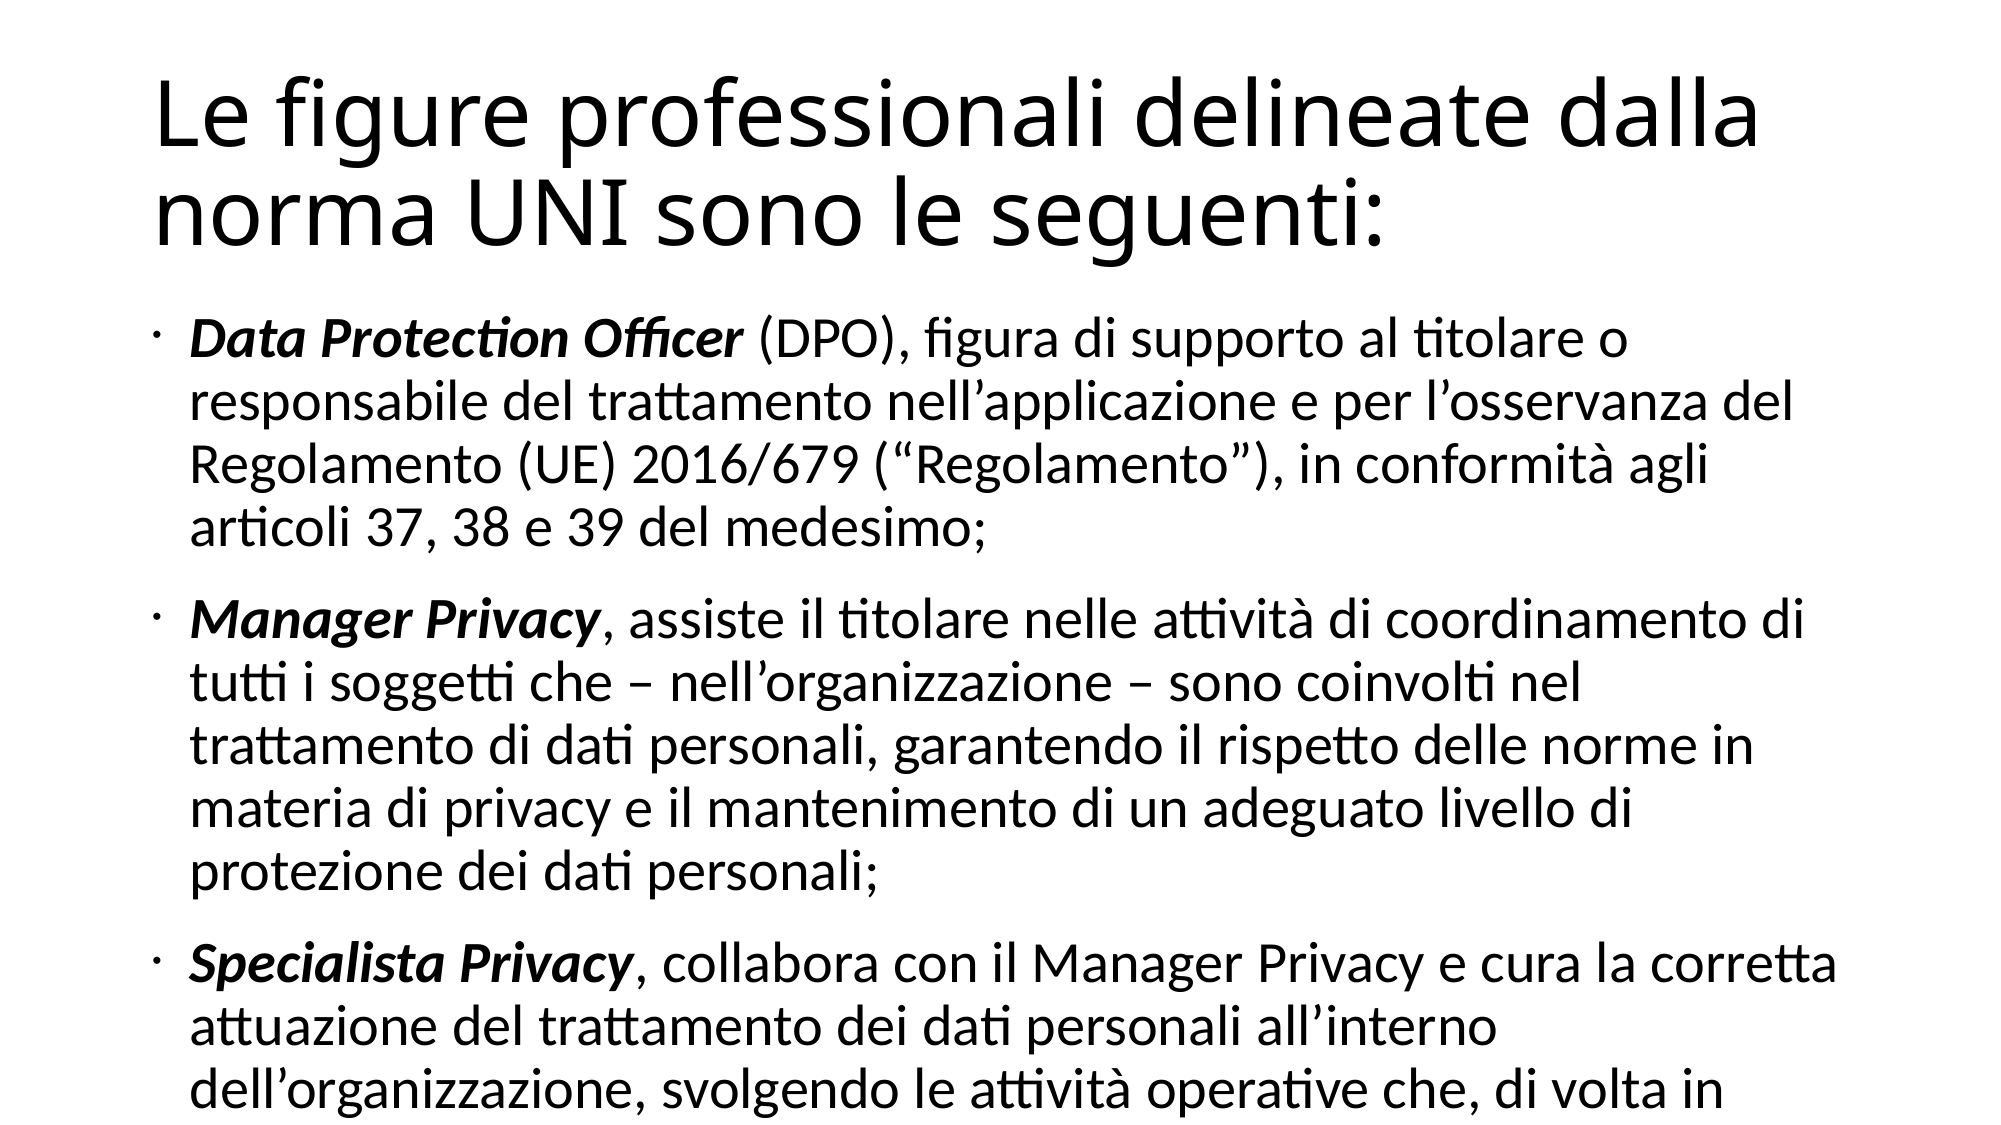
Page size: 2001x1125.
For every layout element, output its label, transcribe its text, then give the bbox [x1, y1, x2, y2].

list Data Protection Officer (DPO), figura di supporto al titolare o responsabile del trattamento nell’applicazione e per l’osservanza del Regolamento (UE) 2016/679 (“Regolamento”), in conformità agli articoli 37, 38 e 39 del medesimo; Manager Privacy, assiste il titolare nelle attività di coordinamento di tutti i soggetti che – nell’organizzazione – sono coinvolti nel trattamento di dati personali, garantendo il rispetto delle norme in materia di privacy e il mantenimento di un adeguato livello di protezione dei dati personali; Specialista Privacy, collabora con il Manager Privacy e cura la corretta attuazione del trattamento dei dati personali all’interno dell’organizzazione, svolgendo le attività operative che, di volta in volta, si rendono necessarie durante tutto il ciclo di vita di un trattamento di dati personali; Valutatore Privacy, figura indipendente dal Manager e dallo Specialista Privacy che esamina periodicamente il trattamento dei dati personali, valutando il rispetto alle normative – nazionali, dell’Unione Europea e internazionali – applicabili e approva le misure necessarie per l’eliminazione di eventuali non conformità alla disciplina prescritta. [137, 299, 1863, 1069]
title Le figure professionali delineate dalla norma UNI sono le seguenti: [137, 59, 1863, 278]
